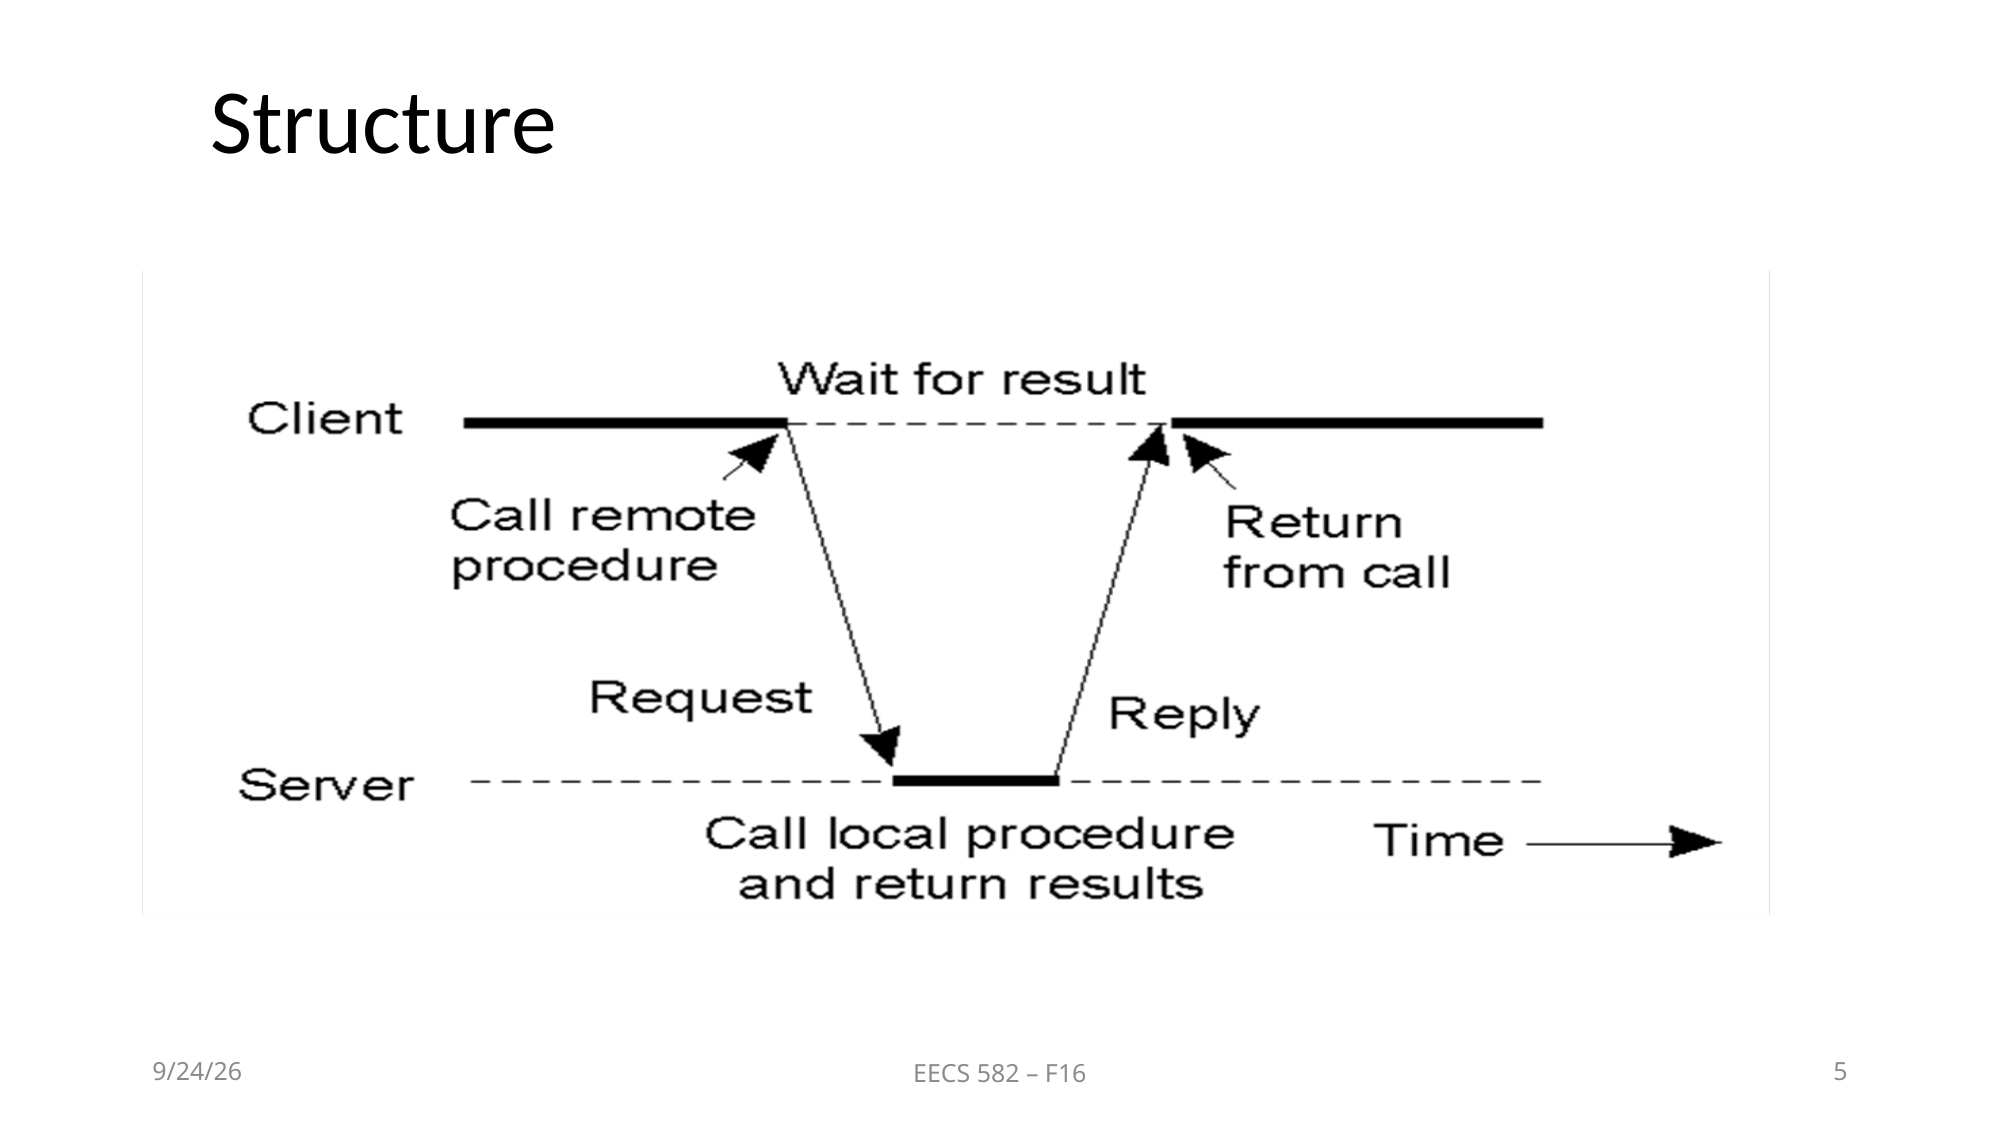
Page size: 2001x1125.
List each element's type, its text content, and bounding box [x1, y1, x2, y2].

picture [141, 270, 1771, 916]
title Structure [210, 0, 1710, 264]
